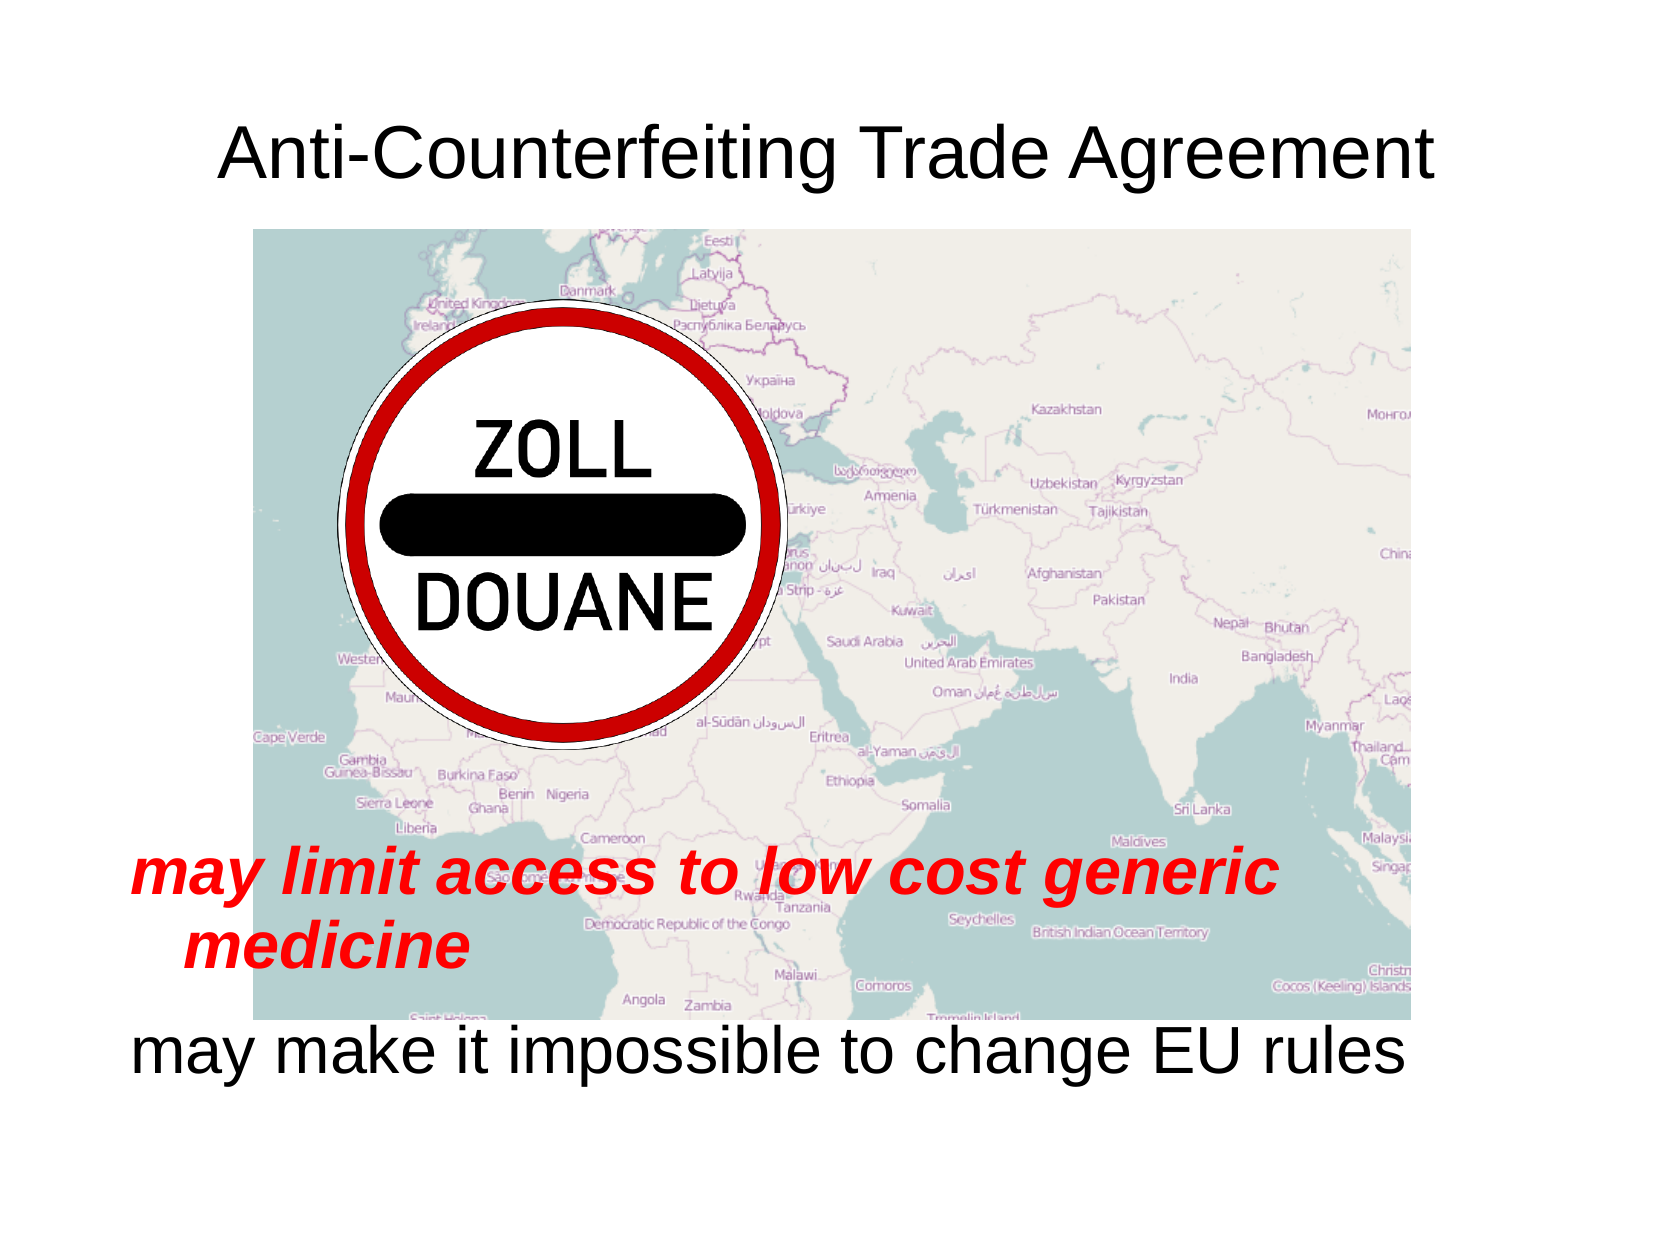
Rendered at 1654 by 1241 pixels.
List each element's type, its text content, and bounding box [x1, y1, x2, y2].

title Anti-Counterfeiting Trade Agreement [82, 49, 1571, 257]
list may limit access to low cost generic medicine may make it impossible to change EU rules [112, 833, 1514, 1088]
picture [253, 229, 1411, 833]
